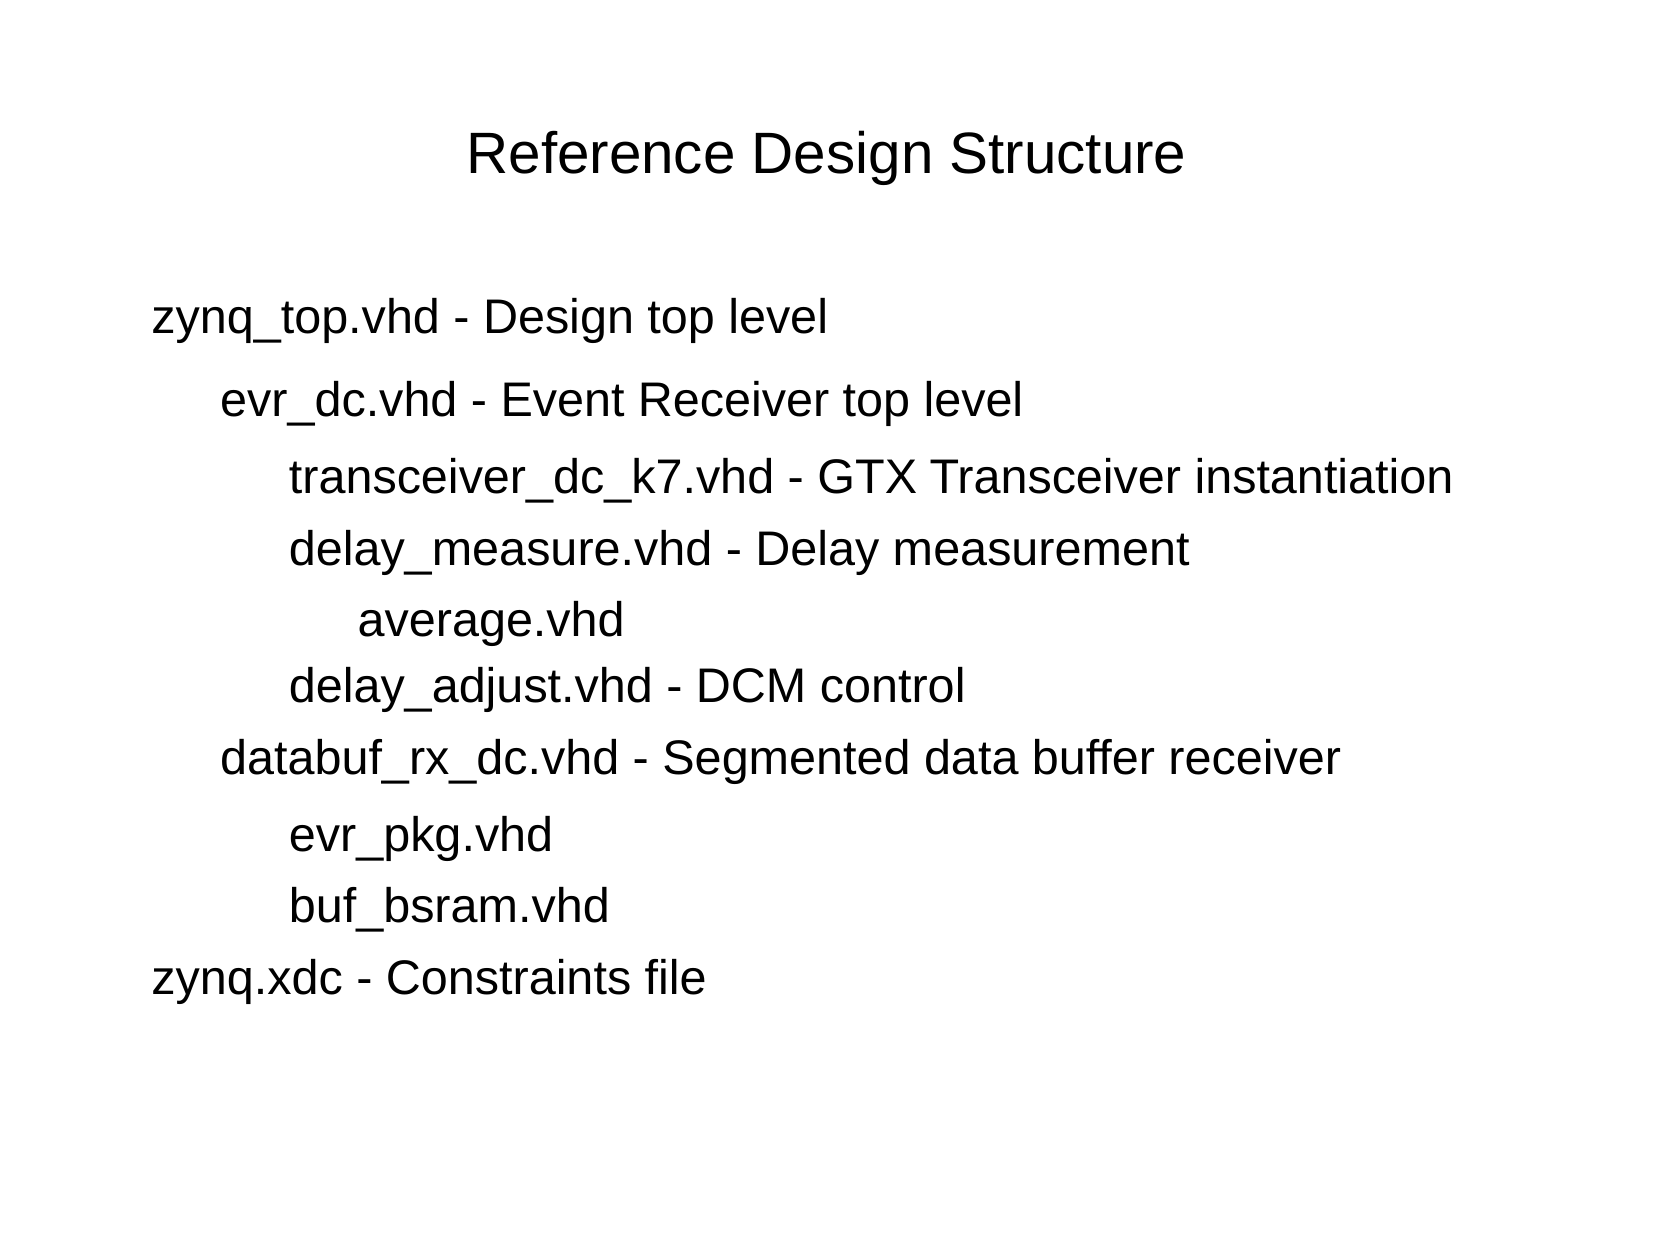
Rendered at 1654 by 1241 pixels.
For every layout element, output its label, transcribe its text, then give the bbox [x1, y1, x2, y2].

list zynq_top.vhd - Design top level evr_dc.vhd - Event Receiver top level transceiver_dc_k7.vhd - GTX Transceiver instantiation delay_measure.vhd - Delay measurement average.vhd delay_adjust.vhd - DCM control databuf_rx_dc.vhd - Segmented data buffer receiver evr_pkg.vhd buf_bsram.vhd zynq.xdc - Constraints file [82, 289, 1571, 1010]
title Reference Design Structure [82, 49, 1571, 257]
